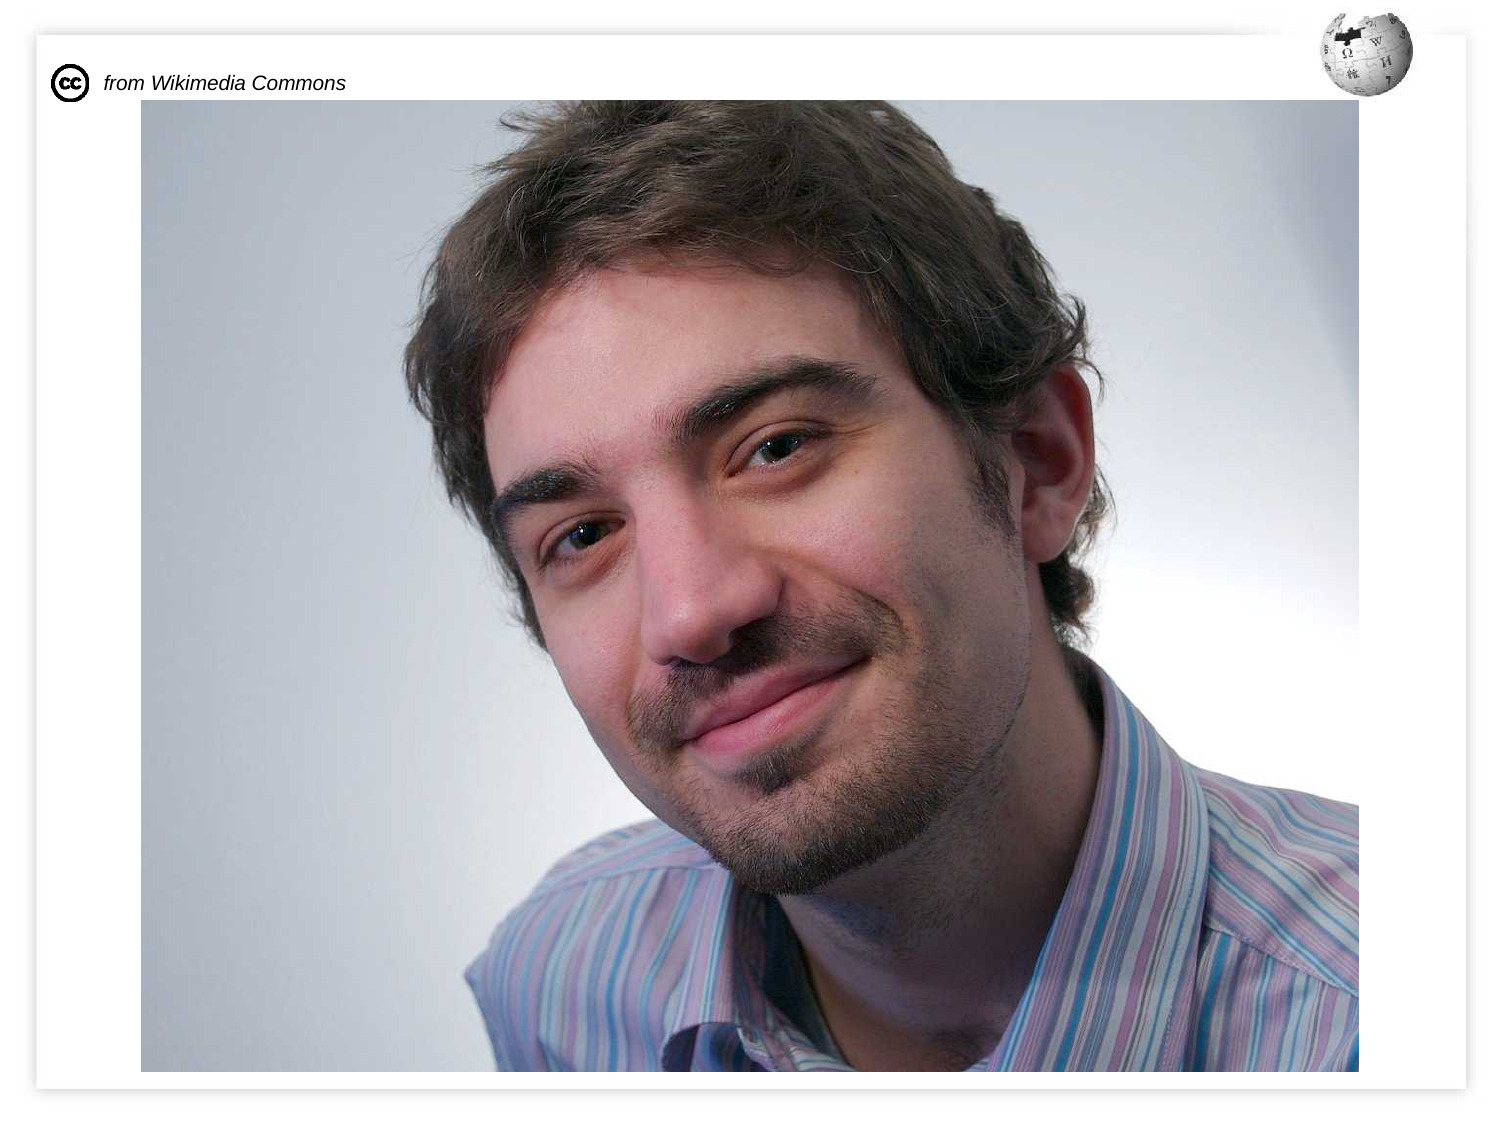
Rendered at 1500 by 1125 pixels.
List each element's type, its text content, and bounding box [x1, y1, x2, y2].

picture [0, 0, 1500, 1125]
text_box from Wikimedia Commons [88, 64, 427, 103]
